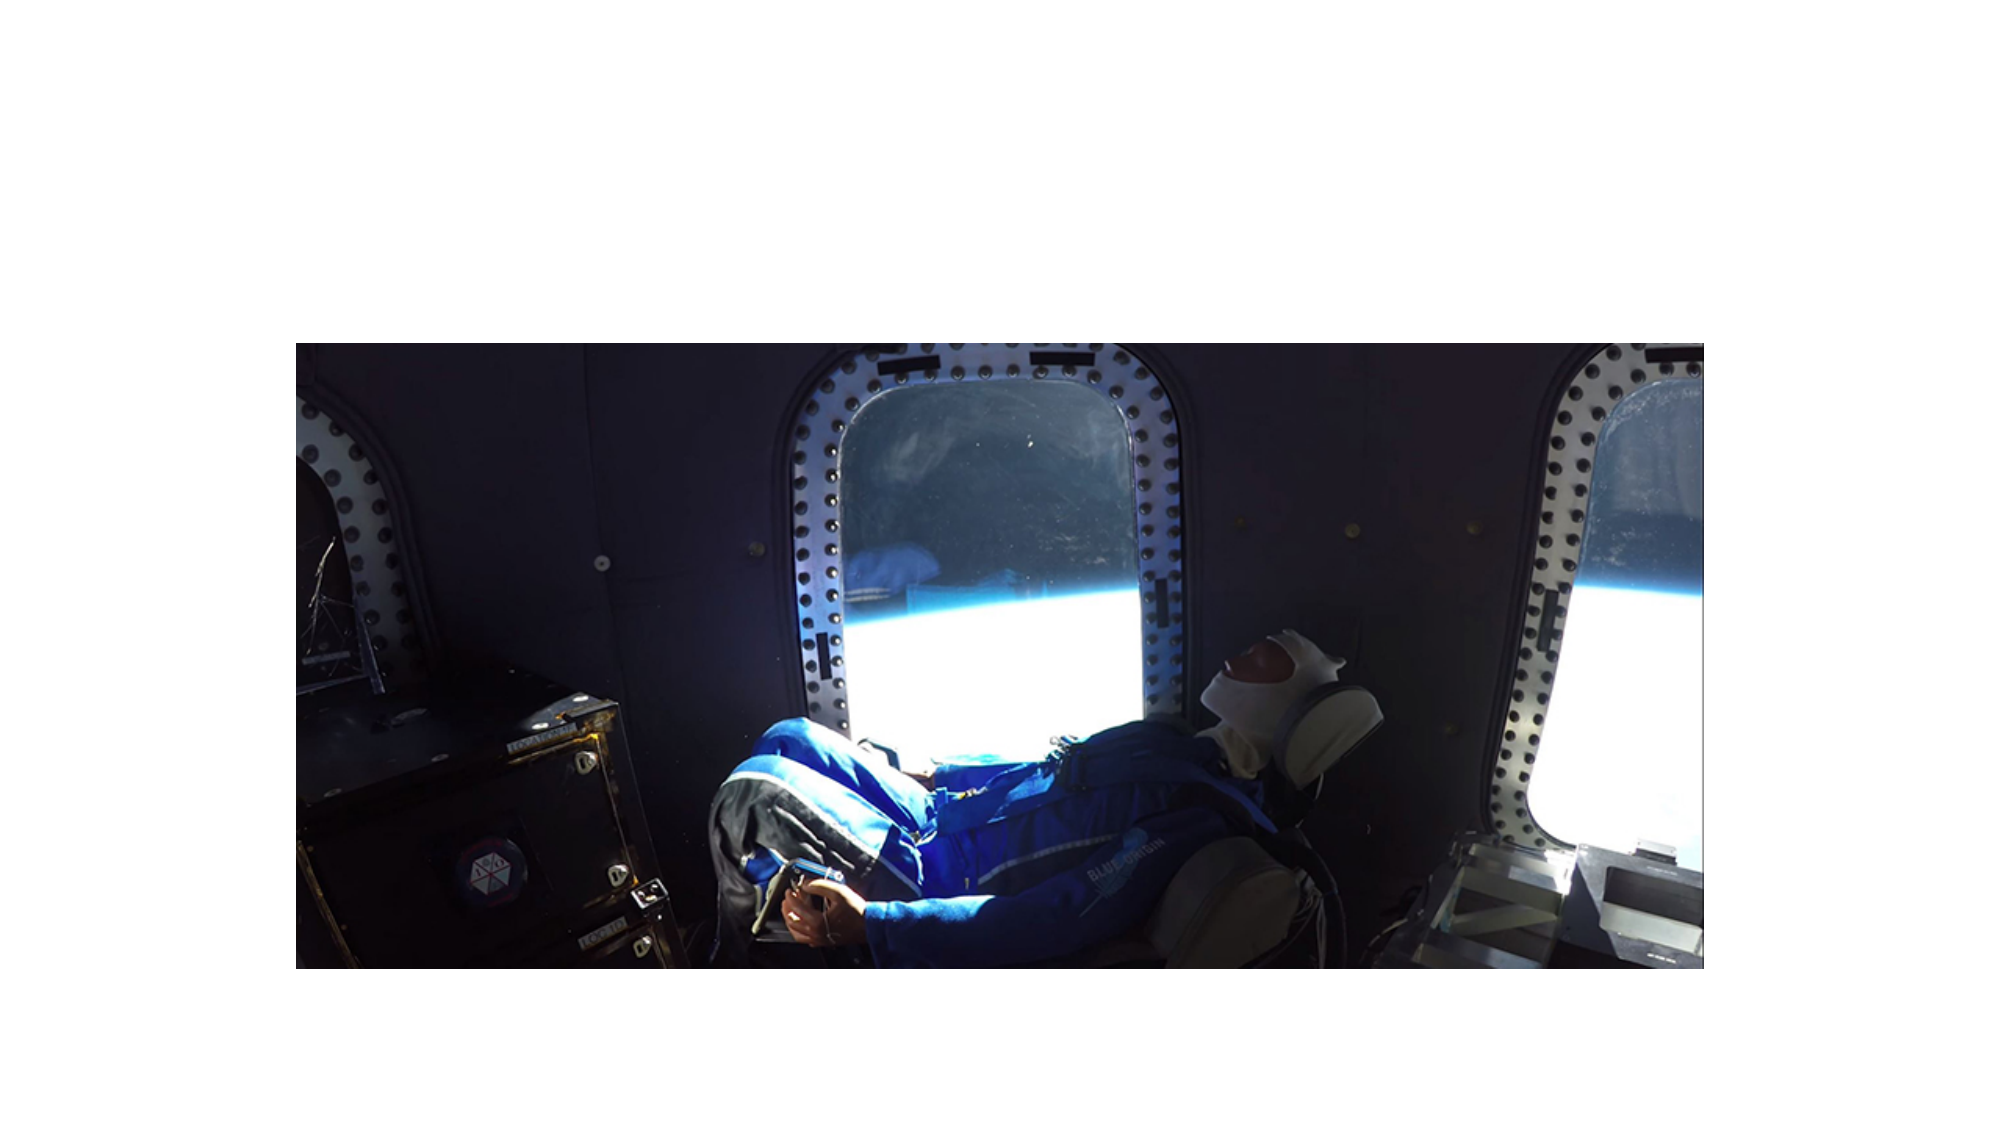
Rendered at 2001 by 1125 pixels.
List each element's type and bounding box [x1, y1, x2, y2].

picture [296, 343, 1704, 969]
